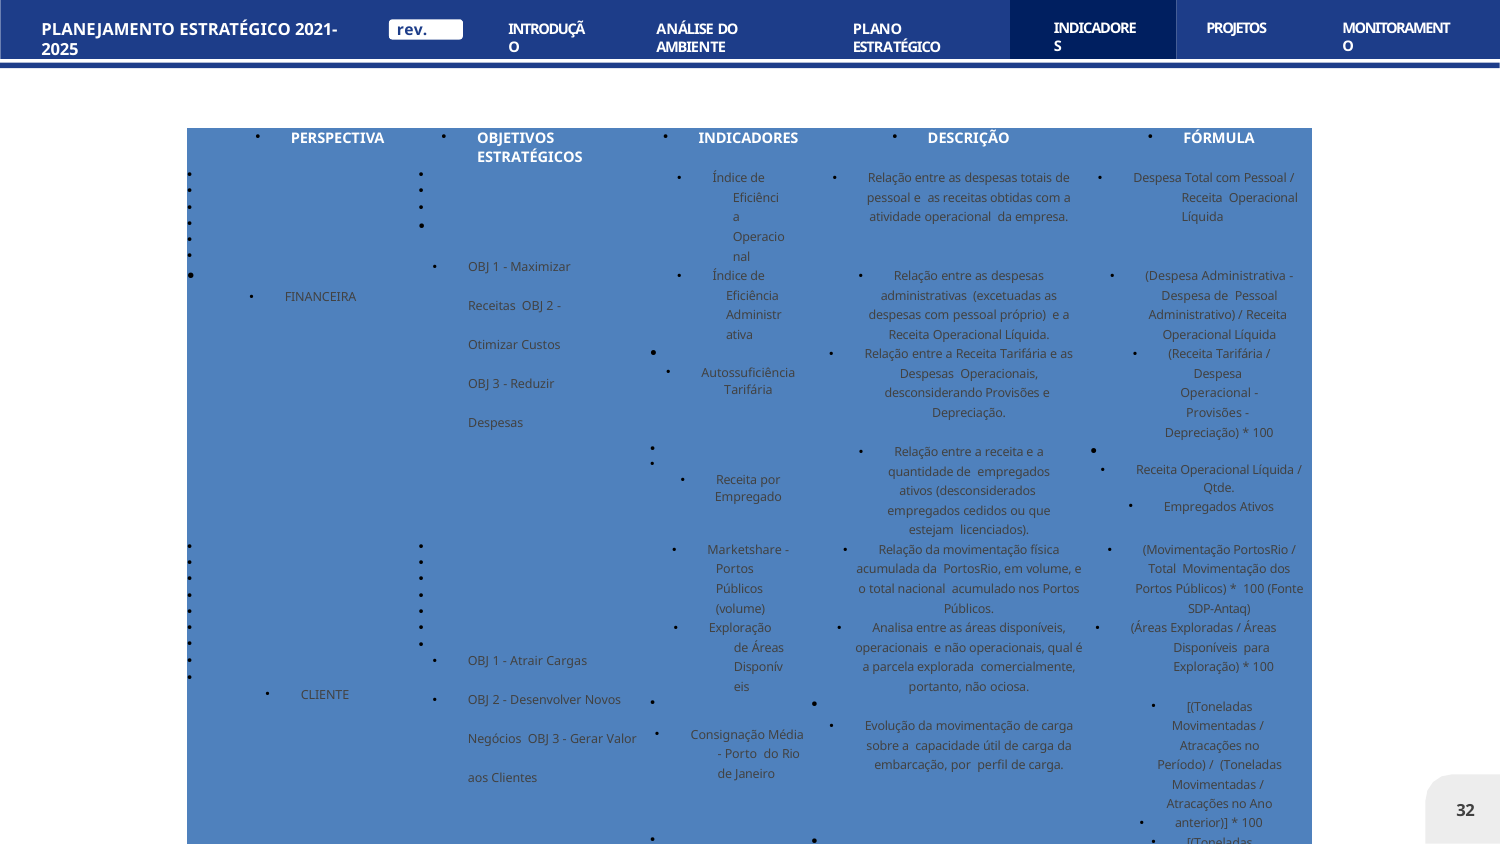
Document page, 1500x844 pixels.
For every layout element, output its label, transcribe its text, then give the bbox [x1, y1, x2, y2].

text_box [0, 0, 1500, 59]
text_box ANÁLISE DO AMBIENTE [654, 17, 796, 40]
table_cell CLIENTE [187, 539, 419, 844]
text_box PLANO ESTRATÉGICO [850, 17, 982, 40]
table_cell Analisa entre as áreas disponíveis, operacionais e não operacionais, qual é a parcela explorada comercialmente, portanto, não ociosa. [811, 617, 1091, 695]
table_cell (Despesa Administrativa - Despesa de Pessoal Administrativo) / Receita Operacional Líquida [1091, 265, 1312, 343]
table_header OBJETIVOS ESTRATÉGICOS [419, 128, 650, 167]
text_box [0, 62, 1500, 69]
table_cell Relação entre a receita e a quantidade de empregados ativos (desconsiderados empregados cedidos ou que estejam licenciados). [811, 441, 1091, 539]
table_header DESCRIÇÃO [811, 128, 1091, 167]
table_cell [(Toneladas Movimentadas / Atracações no Período) / (Toneladas Movimentadas / Atracações no Ano anterior)] * 100 [1091, 695, 1312, 832]
table_cell Índice de Eﬁciência Operacional [650, 167, 811, 265]
text_box INTRODUÇÃO [506, 17, 589, 40]
table_cell Receita por Empregado [650, 441, 811, 539]
text_box MONITORAMENTO [1340, 16, 1453, 39]
table_cell (Áreas Exploradas / Áreas Disponíveis para Exploração) * 100 [1091, 617, 1312, 695]
table_cell Receita Operacional Líquida / Qtde. Empregados Ativos [1091, 441, 1312, 539]
table_cell Exploração de Áreas Disponíveis [650, 617, 811, 695]
text_box 31 [1450, 799, 1480, 823]
table_cell Relação da movimentação física acumulada da PortosRio, em volume, e o total nacional acumulado nos Portos Públicos. [811, 539, 1091, 617]
table_cell (Movimentação PortosRio / Total Movimentação dos Portos Públicos) * 100 (Fonte SDP-Antaq) [1091, 539, 1312, 617]
table_cell Evolução da movimentação de carga sobre a capacidade útil de carga da embarcação, por perﬁl de carga. [811, 695, 1091, 832]
table_cell Consignação Média - Porto de Itaguaí [650, 832, 811, 844]
table_header INDICADORES [650, 128, 811, 167]
text_box rev. 2022 [394, 17, 457, 41]
text_box PLANEJAMENTO ESTRATÉGICO 2021-2025 [39, 16, 374, 41]
table_cell Evolução da movimentação de carga sobre a capacidade útil de carga da embarcação, por perﬁl de carga. [811, 832, 1091, 844]
table_cell Despesa Total com Pessoal / Receita Operacional Líquida [1091, 167, 1312, 265]
table_cell Relação entre as despesas administrativas (excetuadas as despesas com pessoal próprio) e a Receita Operacional Líquida. [811, 265, 1091, 343]
table_cell (Receita Tarifária / Despesa Operacional - Provisões - Depreciação) * 100 [1091, 343, 1312, 441]
table_header PERSPECTIVA [187, 128, 419, 167]
table_cell Consignação Média - Porto do Rio de Janeiro [650, 695, 811, 832]
text_box [1425, 774, 1500, 844]
table_cell Relação entre a Receita Tarifária e as Despesas Operacionais, desconsiderando Provisões e Depreciação. [811, 343, 1091, 441]
table_cell Marketshare - Portos Públicos (volume) [650, 539, 811, 617]
table_cell [(Toneladas Movimentadas / Atracações no Período) / (Toneladas Movimentadas / Atracações no Ano anterior)] * 100 [1091, 832, 1312, 844]
text_box PROJETOS [1204, 16, 1272, 39]
table_cell FINANCEIRA [187, 167, 419, 539]
table_cell OBJ 1 - Atrair Cargas OBJ 2 - Desenvolver Novos Negócios OBJ 3 - Gerar Valor aos Clientes [419, 539, 650, 844]
table_cell OBJ 1 - Maximizar Receitas OBJ 2 - Otimizar Custos OBJ 3 - Reduzir Despesas [419, 167, 650, 539]
table_header FÓRMULA [1091, 128, 1312, 167]
text_box INDICADORES [1051, 16, 1137, 39]
table_cell Índice de Eﬁciência Administrativa [650, 265, 811, 343]
table_cell Relação entre as despesas totais de pessoal e as receitas obtidas com a atividade operacional da empresa. [811, 167, 1091, 265]
table_cell Autossuﬁciência Tarifária [650, 343, 811, 441]
